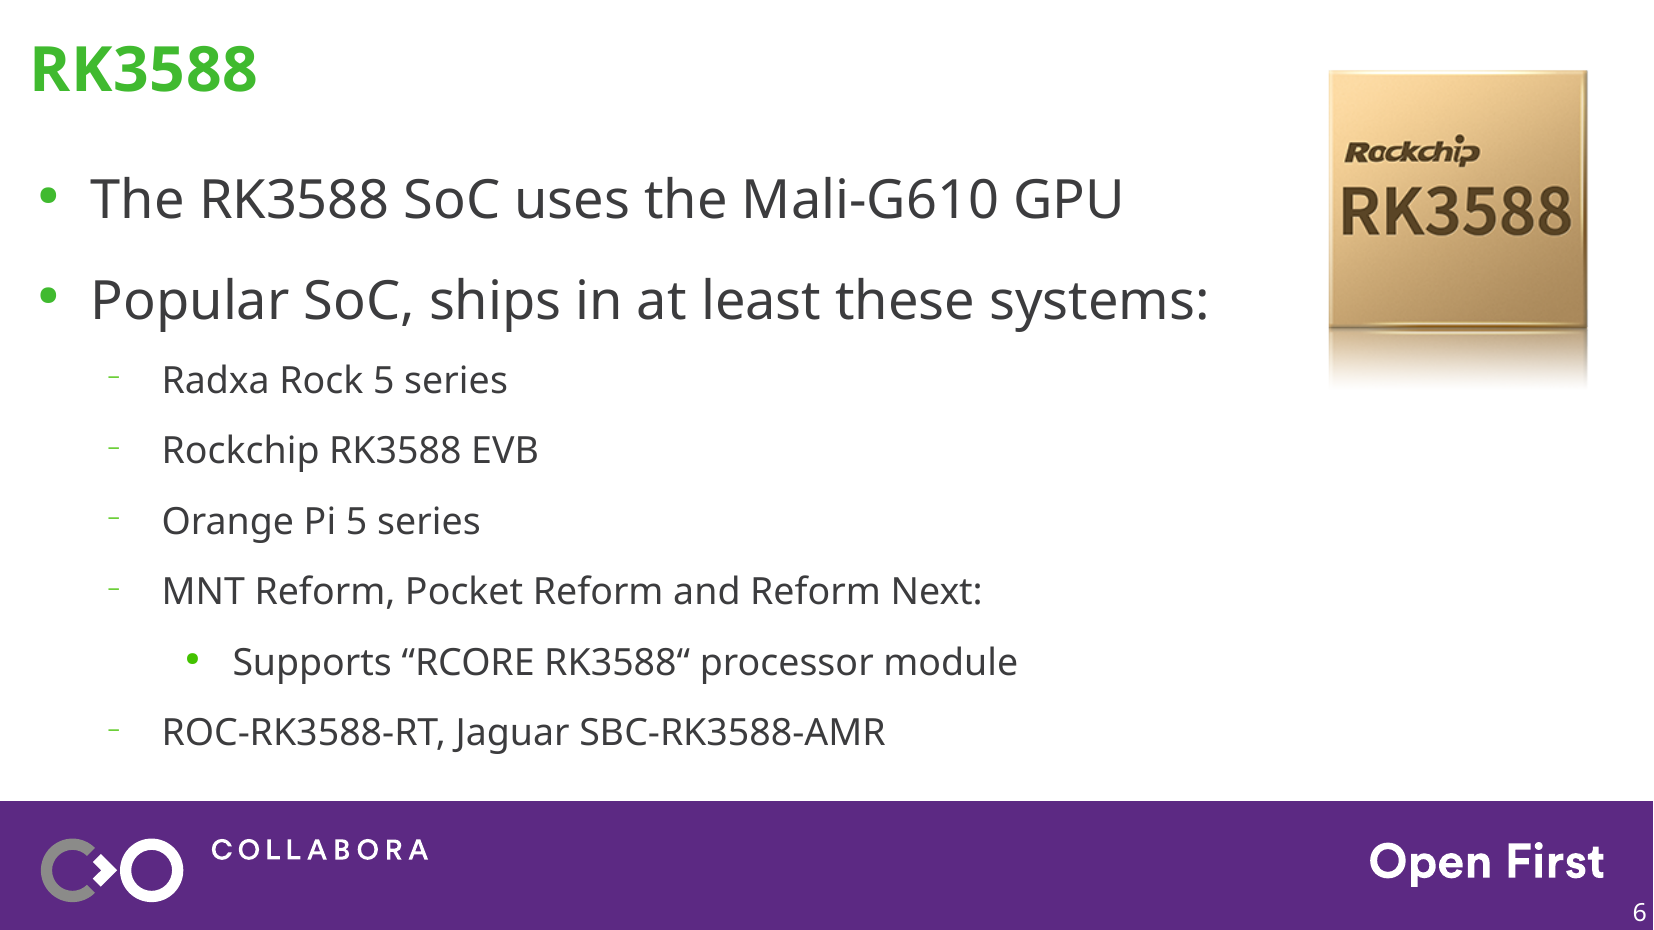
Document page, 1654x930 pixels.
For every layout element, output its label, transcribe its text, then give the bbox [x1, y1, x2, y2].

title RK3588 [29, 28, 1602, 131]
list The RK3588 SoC uses the Mali-G610 GPU Popular SoC, ships in at least these systems: Radxa Rock 5 series Rockchip RK3588 EVB Orange Pi 5 series MNT Reform, Pocket Reform and Reform Next: Supports “RCORE RK3588“ processor module ROC-RK3588-RT, Jaguar SBC-RK3588-AMR [19, 131, 1607, 775]
picture [1326, 65, 1591, 411]
